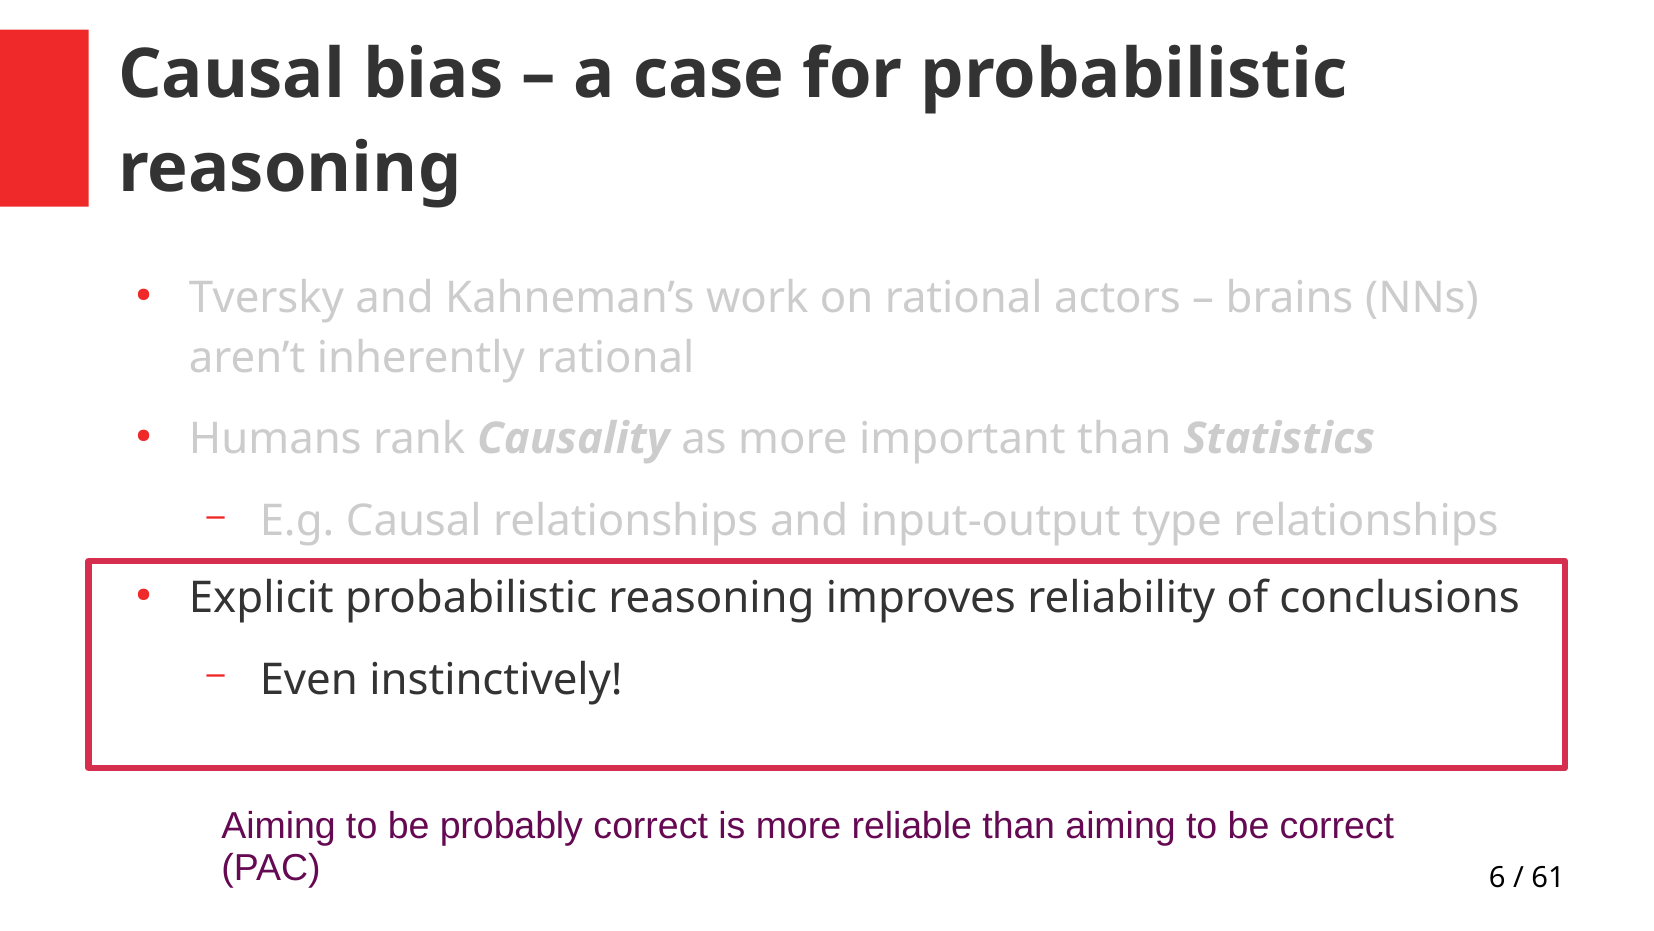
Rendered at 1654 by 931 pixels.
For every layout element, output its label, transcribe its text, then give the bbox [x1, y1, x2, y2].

text_box Aiming to be probably correct is more reliable than aiming to be correct (PAC) [206, 797, 1447, 897]
title Causal bias – a case for probabilistic reasoning [118, 24, 1595, 212]
text_box [88, 561, 1565, 768]
list Tversky and Kahneman’s work on rational actors – brains (NNs) aren’t inherently rational Humans rank Causality as more important than Statistics E.g. Causal relationships and input-output type relationships Explicit probabilistic reasoning improves reliability of conclusions Even instinctively! [118, 265, 1595, 827]
